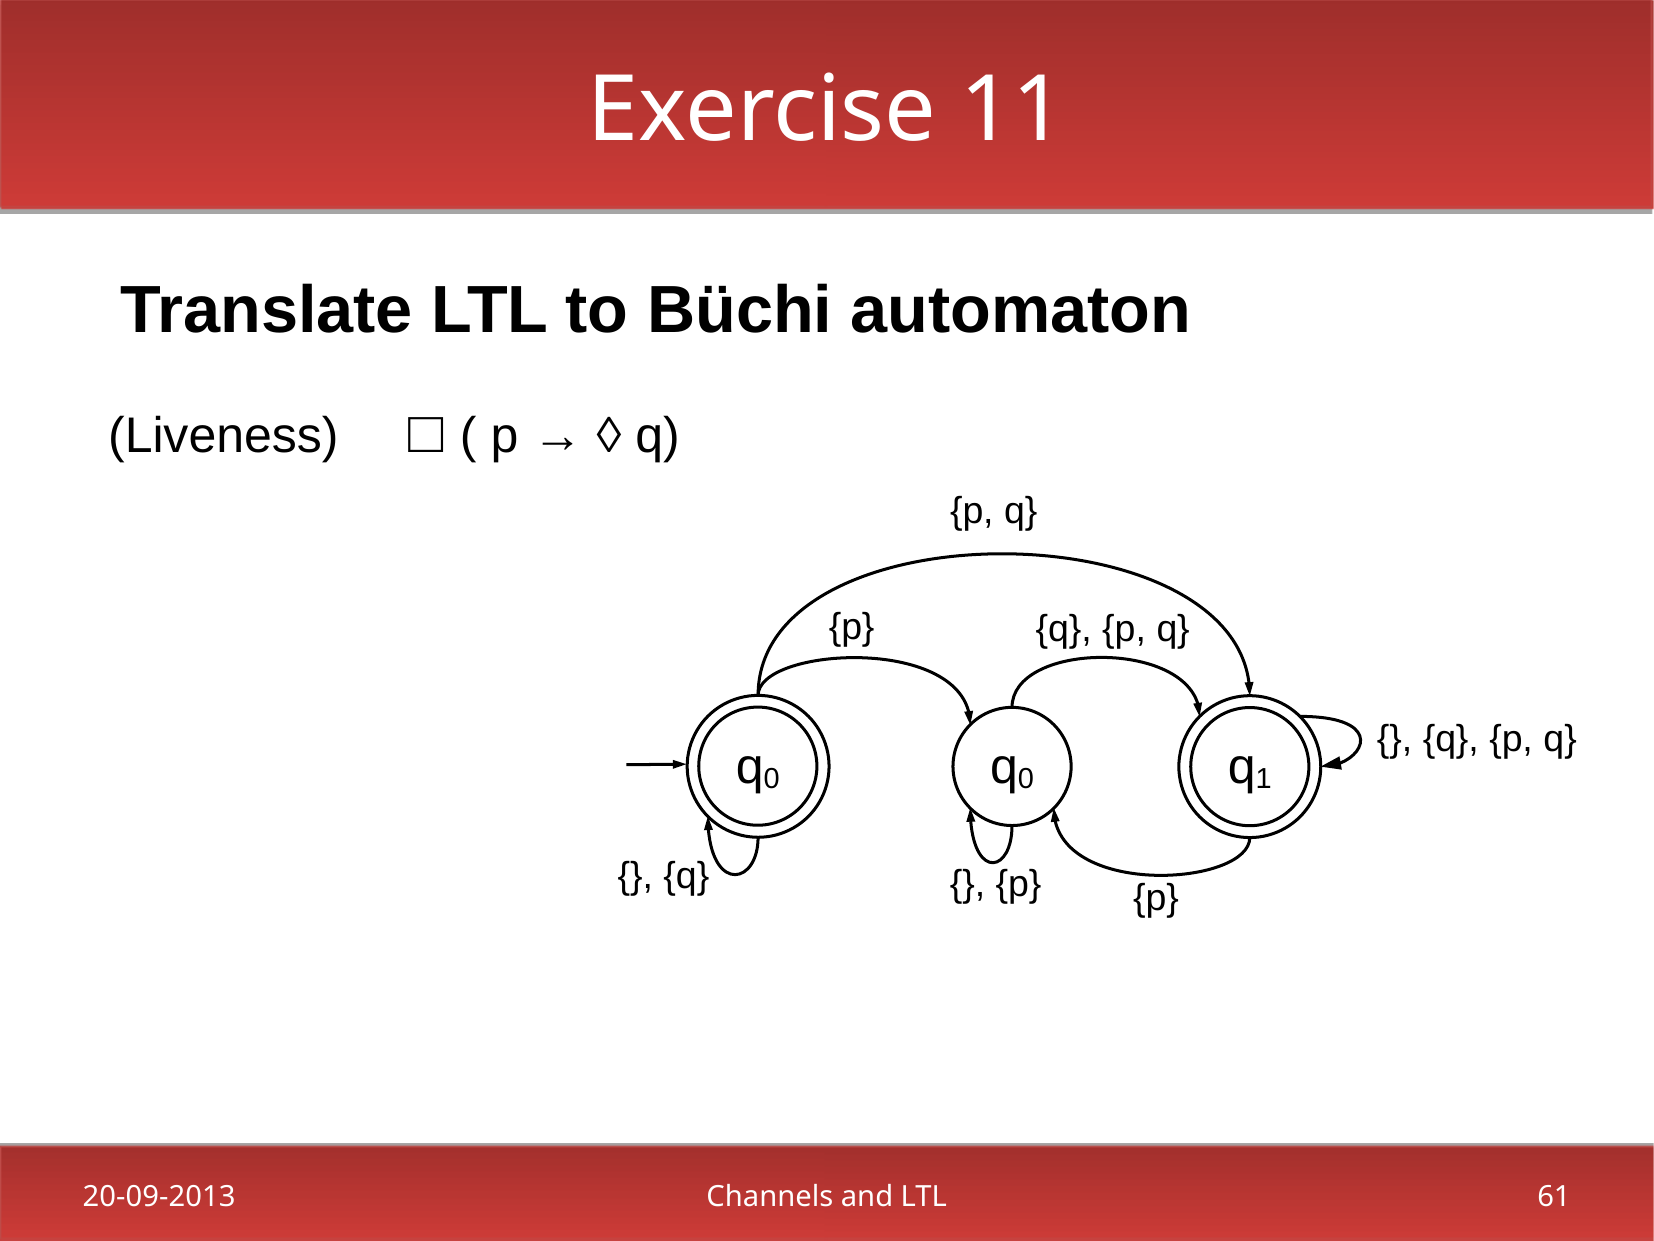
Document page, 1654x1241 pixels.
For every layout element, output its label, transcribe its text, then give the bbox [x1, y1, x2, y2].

text_box {p, q} [935, 482, 1053, 539]
text_box q0 [997, 775, 1009, 780]
picture [0, 0, 1654, 214]
text_box q1 [1234, 759, 1247, 780]
text_box {}, {q} [602, 846, 845, 1023]
text_box q0 [698, 707, 817, 826]
text_box q0 [953, 756, 1072, 826]
text_box q1 [1190, 715, 1309, 826]
text_box {q}, {p, q} [1056, 598, 1280, 756]
text_box (Liveness) □ ( p → ◊ q) [93, 392, 709, 473]
picture [0, 1143, 1654, 1241]
text_box {p} [1118, 869, 1194, 927]
text_box q0 [1021, 775, 1029, 786]
text_box {}, {p} [933, 853, 1058, 914]
title Exercise 11 [59, 31, 1595, 178]
text_box Translate LTL to Büchi automaton [105, 264, 1209, 355]
text_box {}, {q}, {p, q} [1362, 710, 1625, 767]
text_box {p} [813, 598, 1056, 775]
